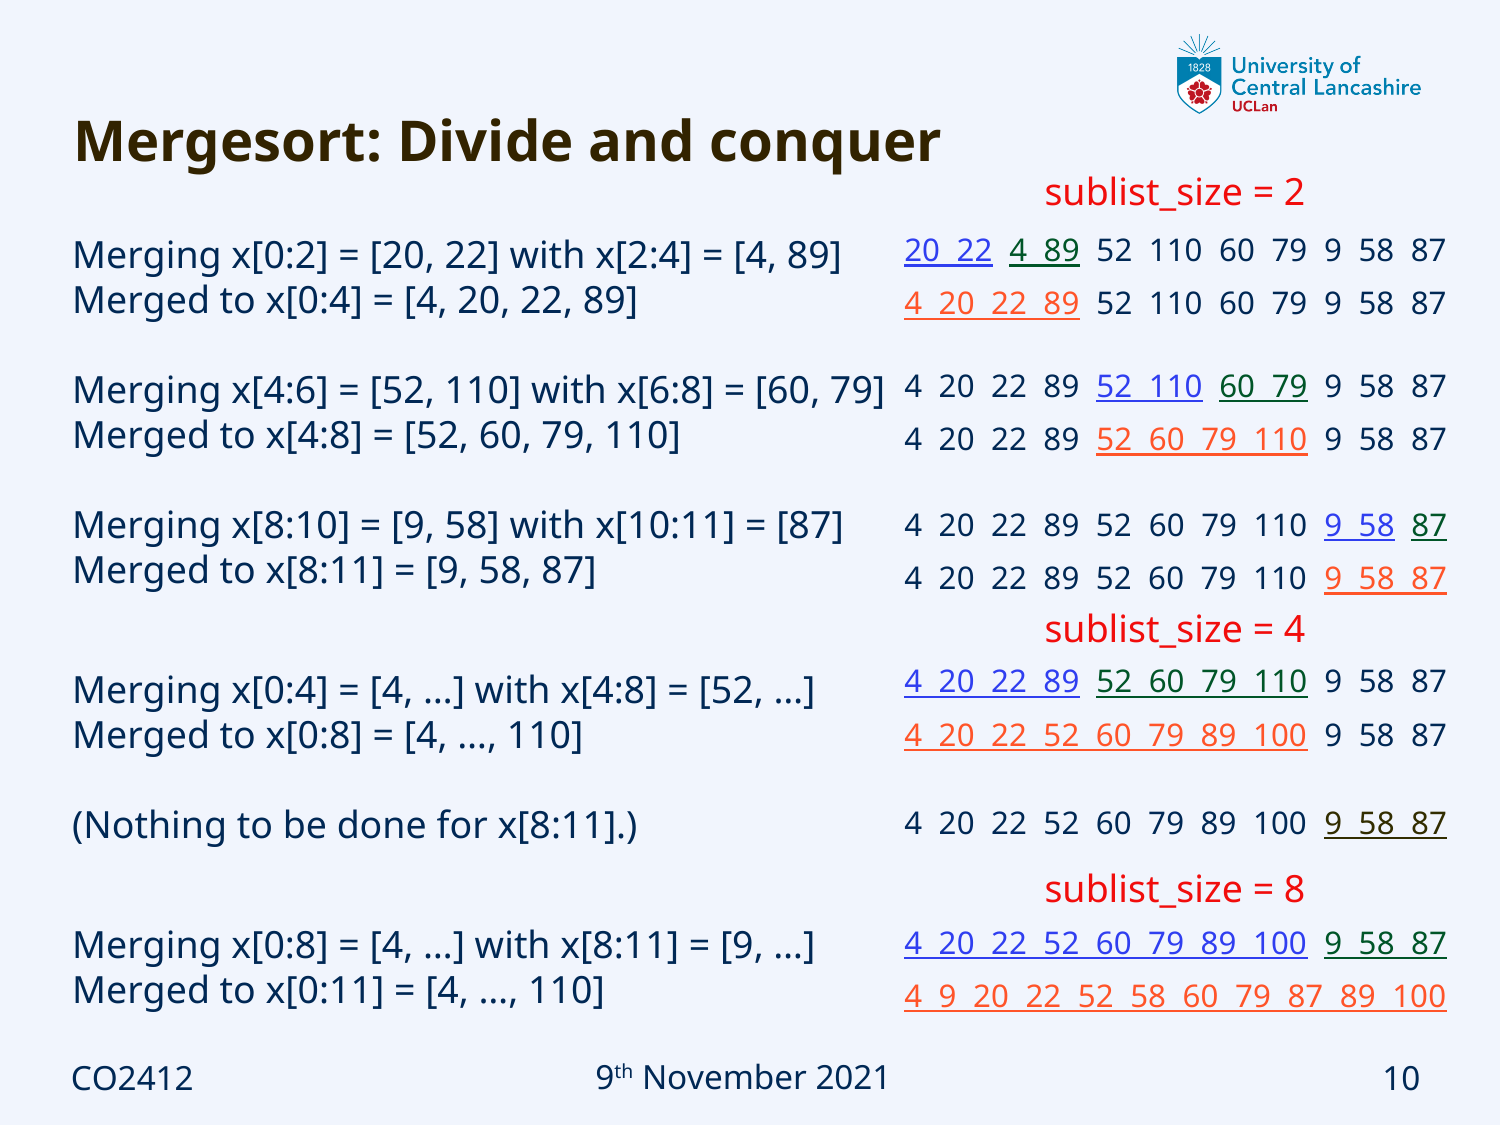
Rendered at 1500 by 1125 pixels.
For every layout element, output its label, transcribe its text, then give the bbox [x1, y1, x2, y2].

text_box 4 20 22 52 60 79 89 100 9 58 87 [889, 707, 1488, 760]
picture [1177, 34, 1421, 93]
text_box 4 20 22 52 60 79 89 100 9 58 87 [889, 795, 1488, 849]
text_box sublist_size = 8 [1027, 857, 1323, 918]
title Mergesort: Divide and conquer [58, 93, 1475, 186]
text_box 4 20 22 52 60 79 89 100 9 58 87 [889, 915, 1488, 968]
text_box Merging x[0:2] = [20, 22] with x[2:4] = [4, 89] Merged to x[0:4] = [4, 20, 22, 89] Merging x[4:6] = [52, 110] with x[6:8] = [60, 79] Merged to x[4:8] = [52, 60, 79, 110] Merging x[8:10] = [9, 58] with x[10:11] = [87] Merged to x[8:11] = [9, 58, 87] Merging x[0:4] = [4, …] with x[4:8] = [52, …] Merged to x[0:8] = [4, …, 110] (Nothing to be done for x[8:11].) Merging x[0:8] = [4, …] with x[8:11] = [9, …] Merged to x[0:11] = [4, …, 110] [57, 224, 1038, 1019]
text_box 20 22 4 89 52 110 60 79 9 58 87 [889, 223, 1488, 276]
text_box 4 20 22 89 52 60 79 110 9 58 87 [889, 654, 1488, 707]
text_box 4 20 22 89 52 110 60 79 9 58 87 [889, 358, 1488, 412]
text_box 4 20 22 89 52 110 60 79 9 58 87 [889, 276, 1488, 329]
text_box 4 20 22 89 52 60 79 110 9 58 87 [889, 497, 1488, 551]
text_box sublist_size = 4 [1027, 597, 1323, 658]
text_box 4 20 22 89 52 60 79 110 9 58 87 [889, 551, 1488, 604]
text_box 4 9 20 22 52 58 60 79 87 89 100 [889, 968, 1488, 1021]
text_box sublist_size = 2 [1027, 160, 1323, 221]
text_box 4 20 22 89 52 60 79 110 9 58 87 [889, 412, 1488, 465]
